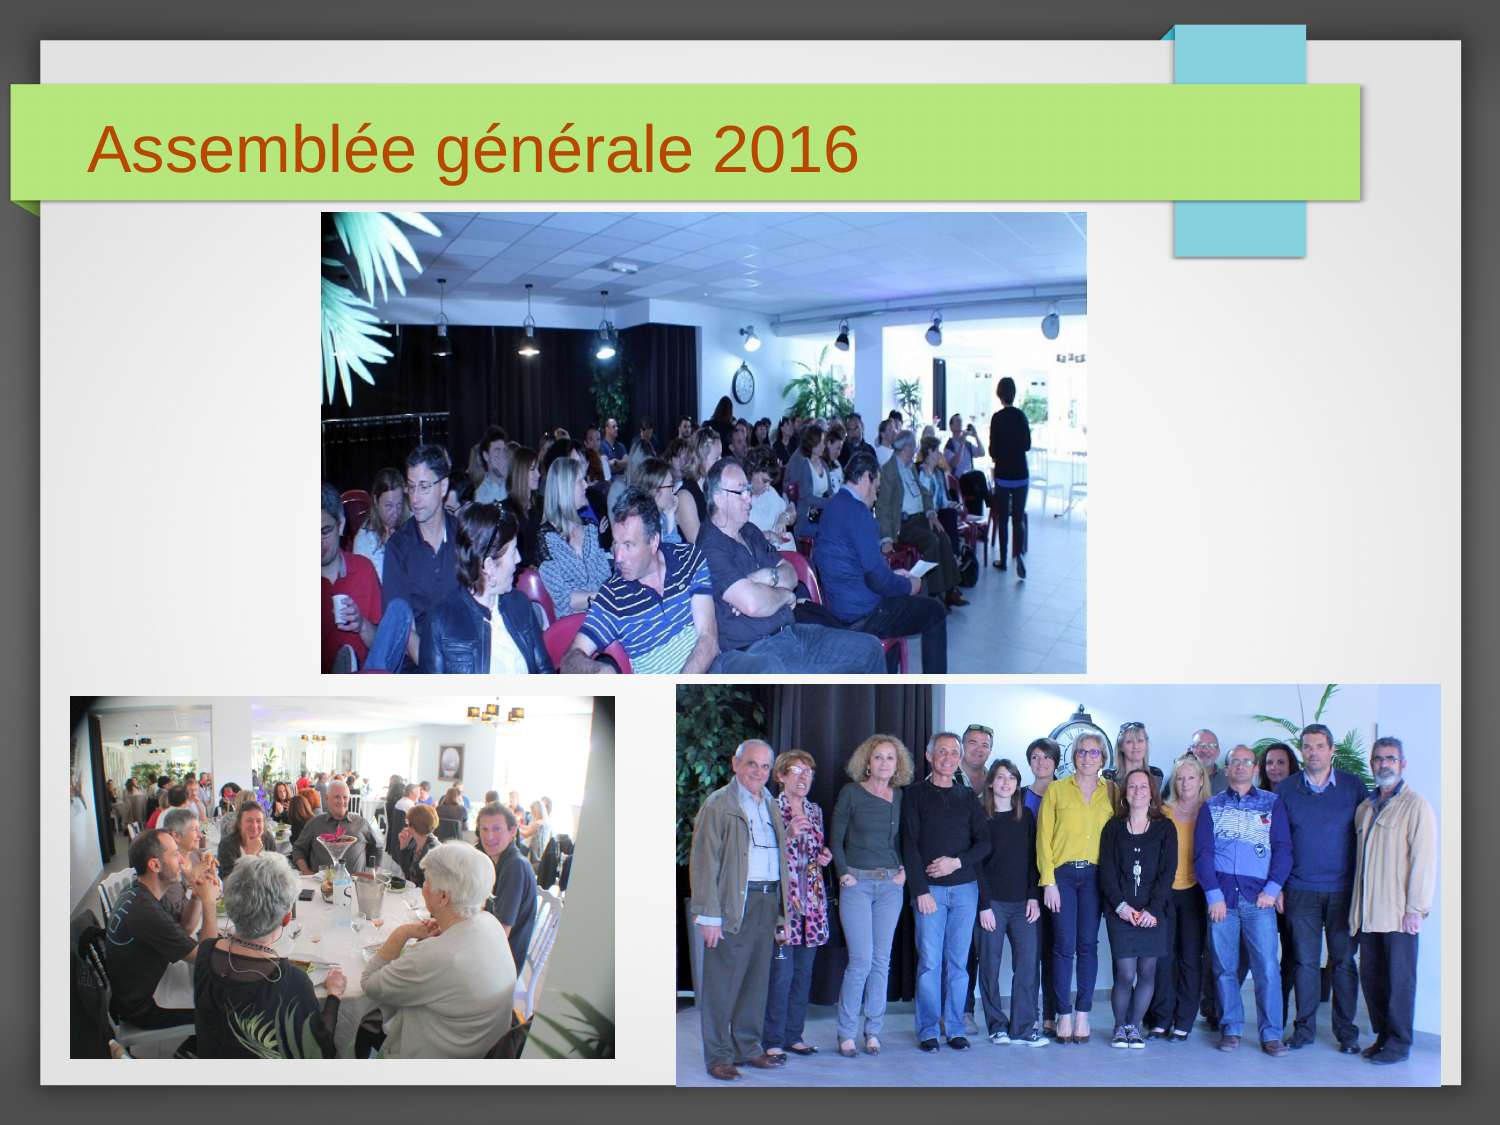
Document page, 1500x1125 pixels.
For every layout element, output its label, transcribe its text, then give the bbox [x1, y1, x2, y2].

picture [0, 0, 1500, 1125]
title Assemblée générale 2016 [35, 59, 1453, 247]
